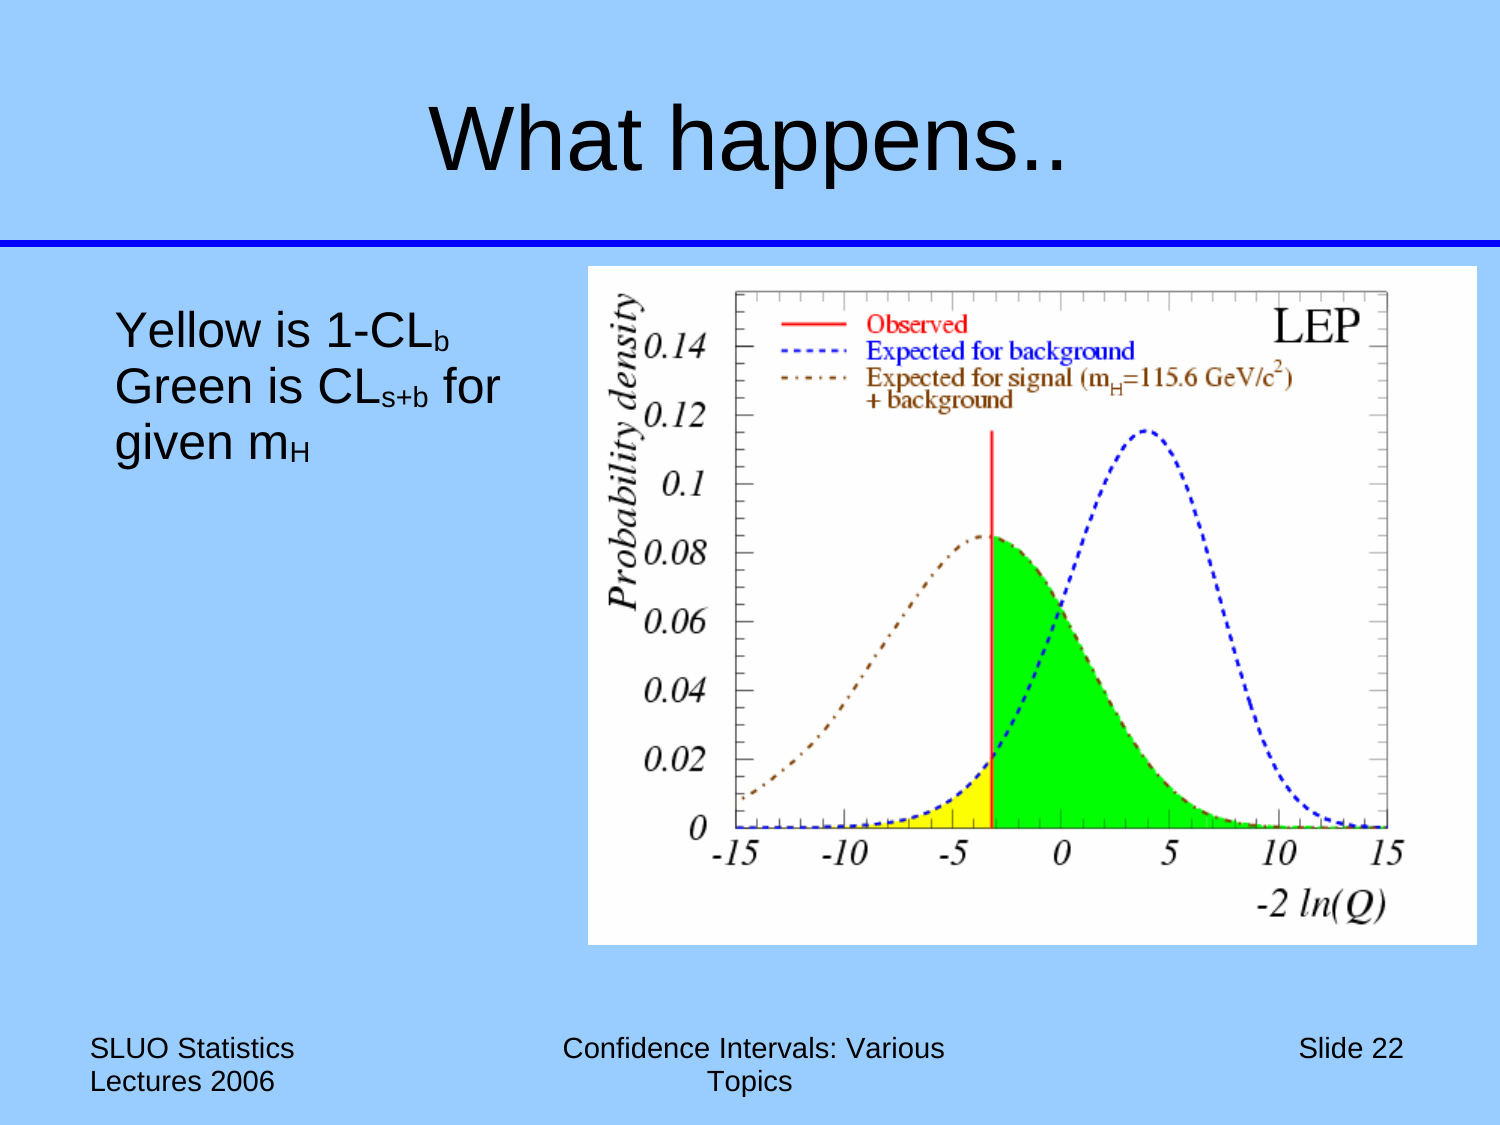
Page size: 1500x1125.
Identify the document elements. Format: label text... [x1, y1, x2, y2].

text_box Yellow is 1-CLb Green is CLs+b for given mH [99, 295, 531, 582]
picture [588, 266, 1477, 945]
title What happens.. [75, 45, 1426, 233]
